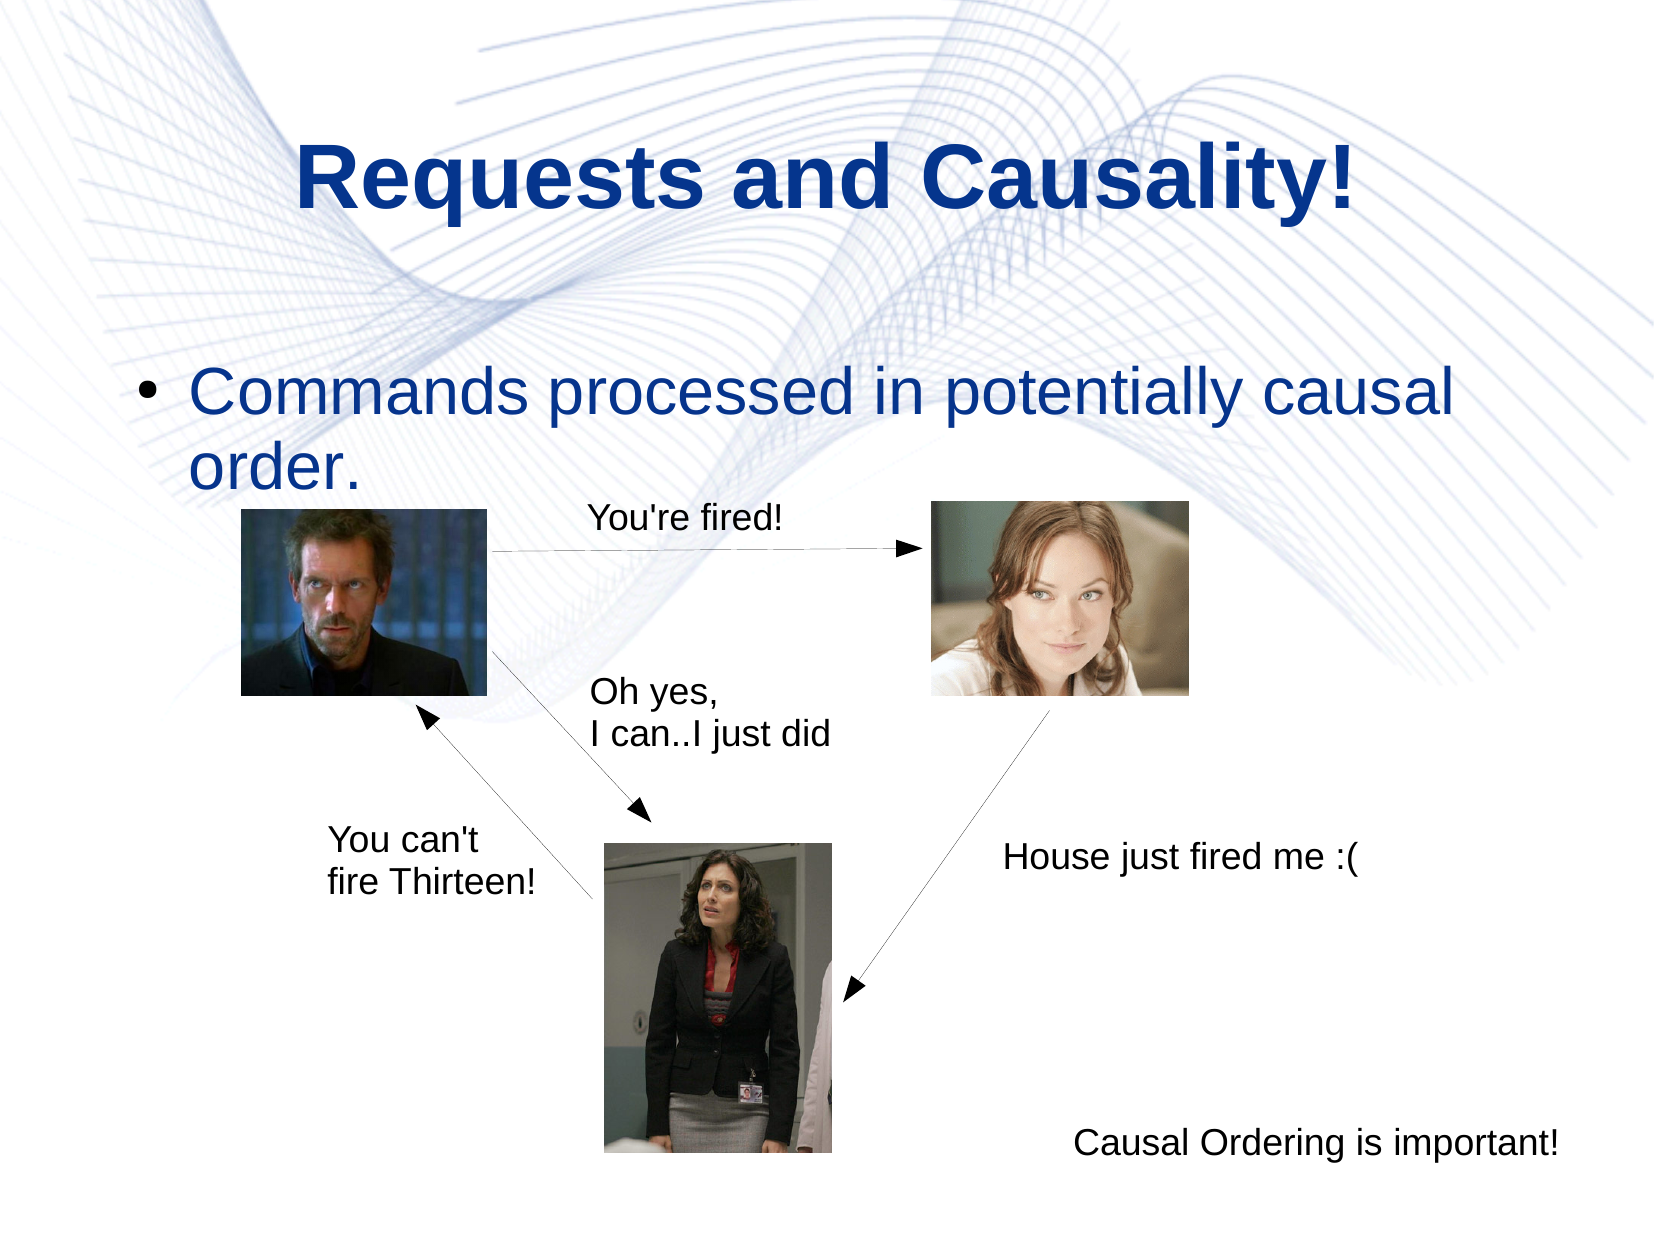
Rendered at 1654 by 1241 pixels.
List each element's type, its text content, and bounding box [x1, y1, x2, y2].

text_box House just fired me :( [987, 828, 1374, 886]
title Requests and Causality! [118, 66, 1536, 288]
text_box You're fired! [571, 489, 799, 547]
text_box You can't fire Thirteen! [312, 810, 552, 910]
list Commands processed in potentially causal order. [118, 354, 1536, 1108]
picture [0, 0, 1654, 1241]
text_box Causal Ordering is important! [1058, 1114, 1619, 1219]
text_box Oh yes, I can..I just did [574, 663, 847, 763]
